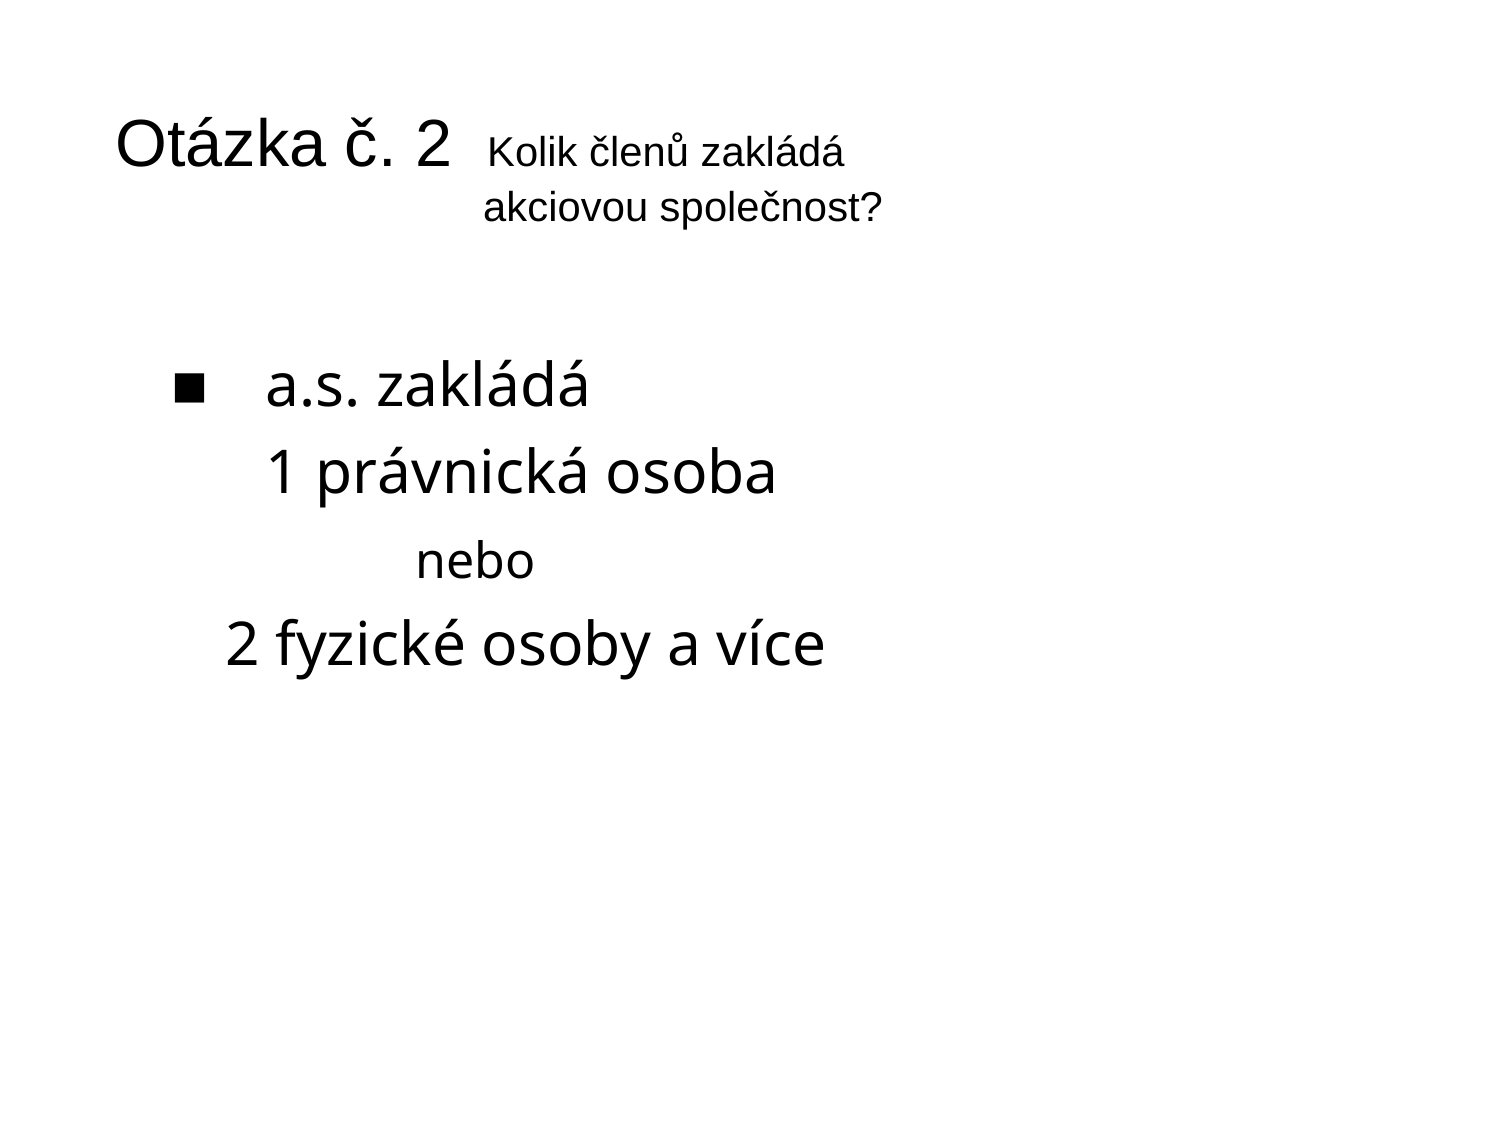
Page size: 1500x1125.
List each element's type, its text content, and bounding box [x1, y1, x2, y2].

list ■ a.s. zakládá 1 právnická osoba nebo 2 fyzické osoby a více [100, 338, 1425, 975]
title Otázka č. 2 Kolik členů zakládá akciovou společnost? [100, 49, 1425, 237]
